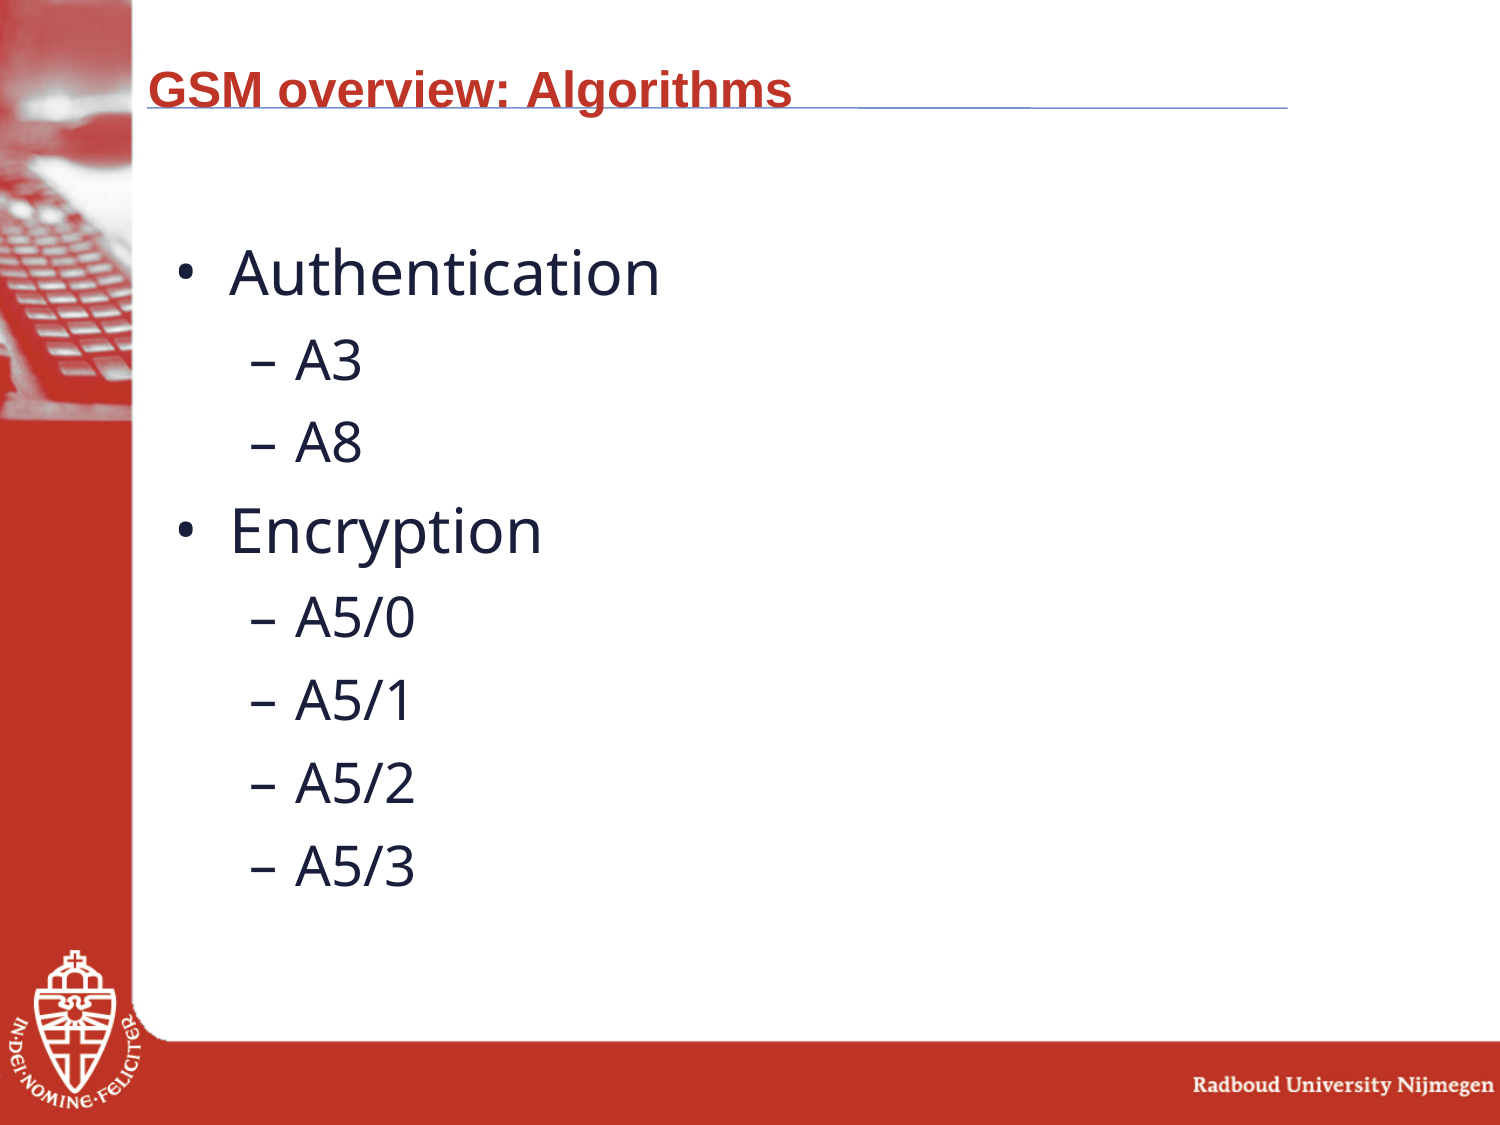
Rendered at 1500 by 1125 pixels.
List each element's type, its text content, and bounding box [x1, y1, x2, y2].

picture [0, 0, 1500, 1125]
list Authentication A3 A8 Encryption A5/0 A5/1 A5/2 A5/3 [174, 226, 1500, 1125]
title GSM overview: Algorithms [147, 0, 1491, 122]
